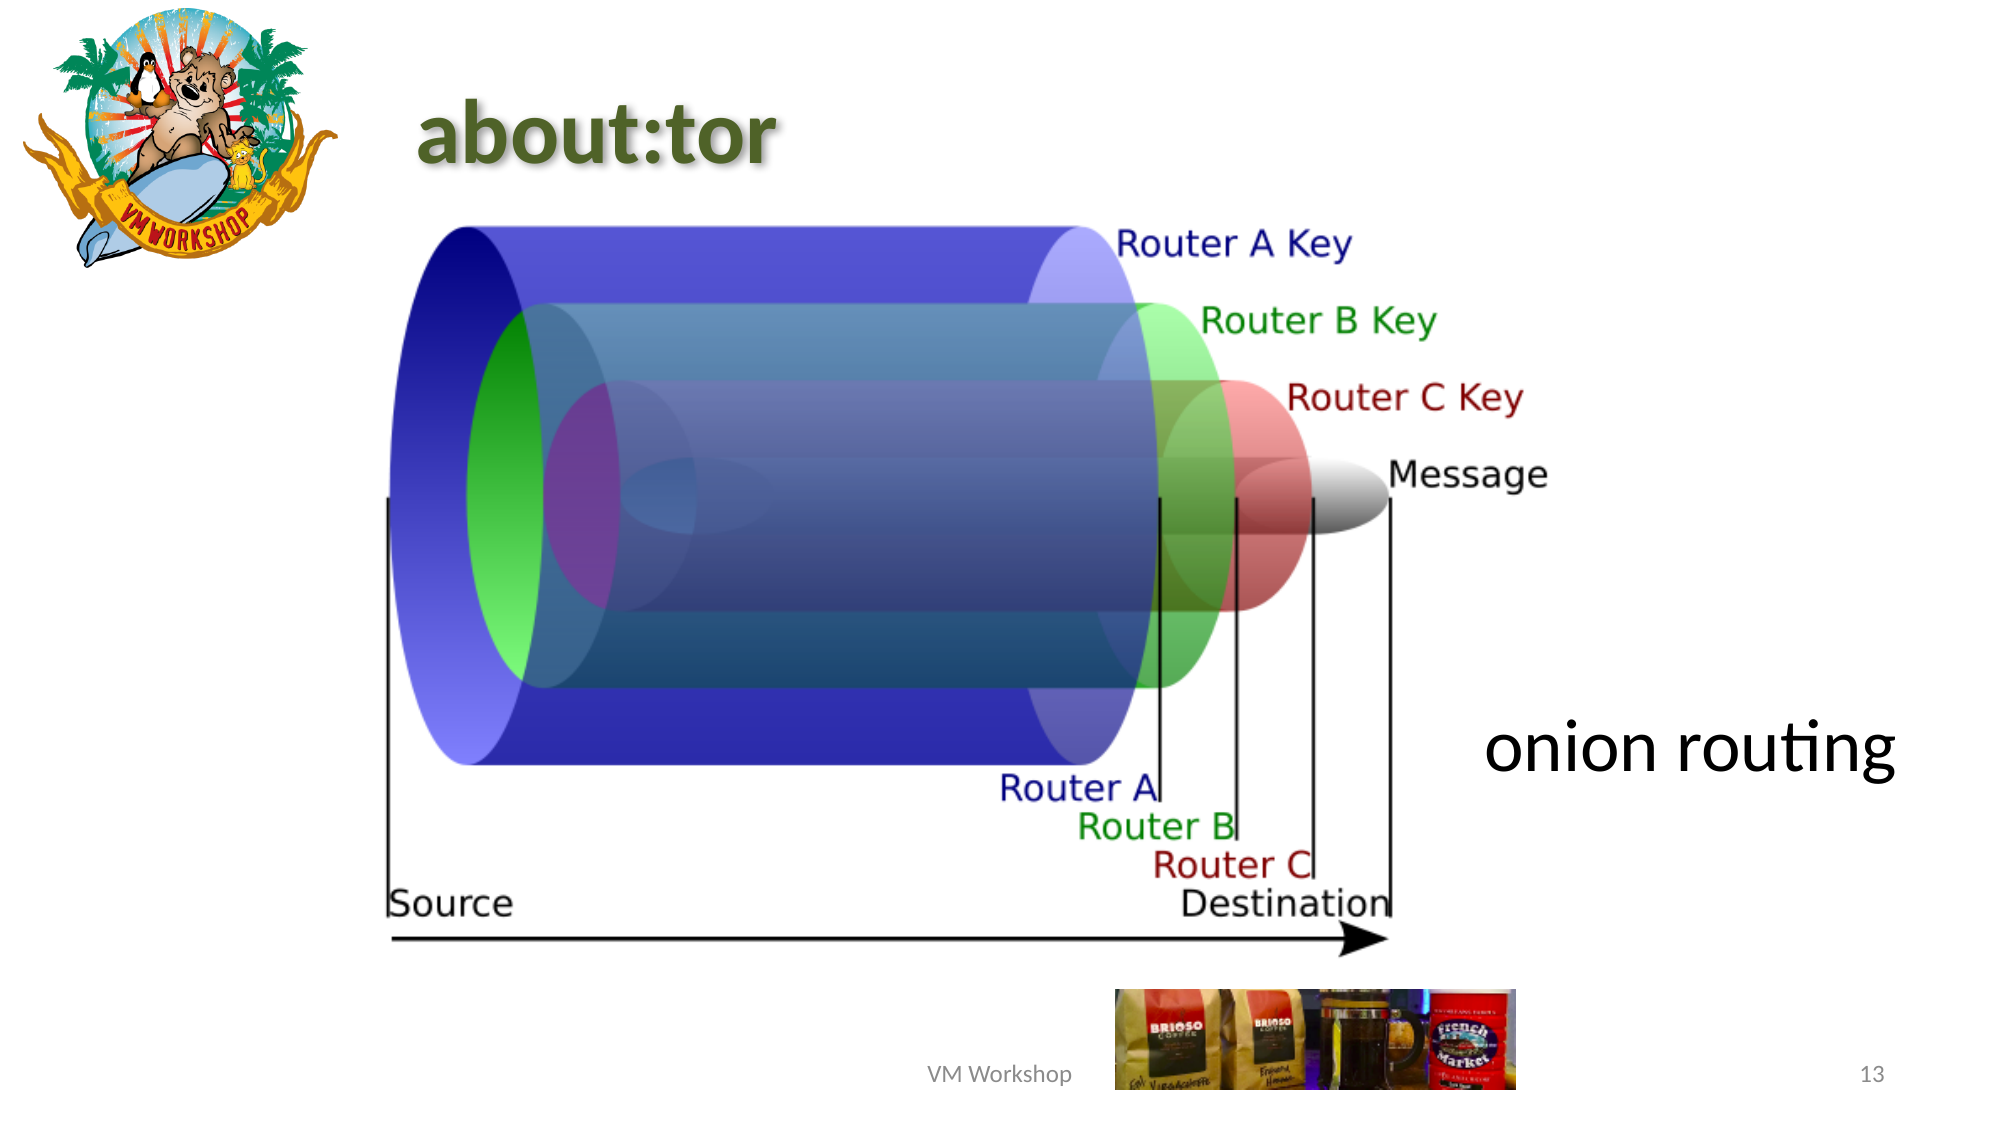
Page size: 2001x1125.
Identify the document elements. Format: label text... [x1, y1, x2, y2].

title about:tor [400, 62, 1930, 192]
picture [23, 8, 338, 269]
picture [1115, 989, 1516, 1090]
picture [340, 209, 1591, 969]
list onion routing [1484, 696, 1912, 787]
